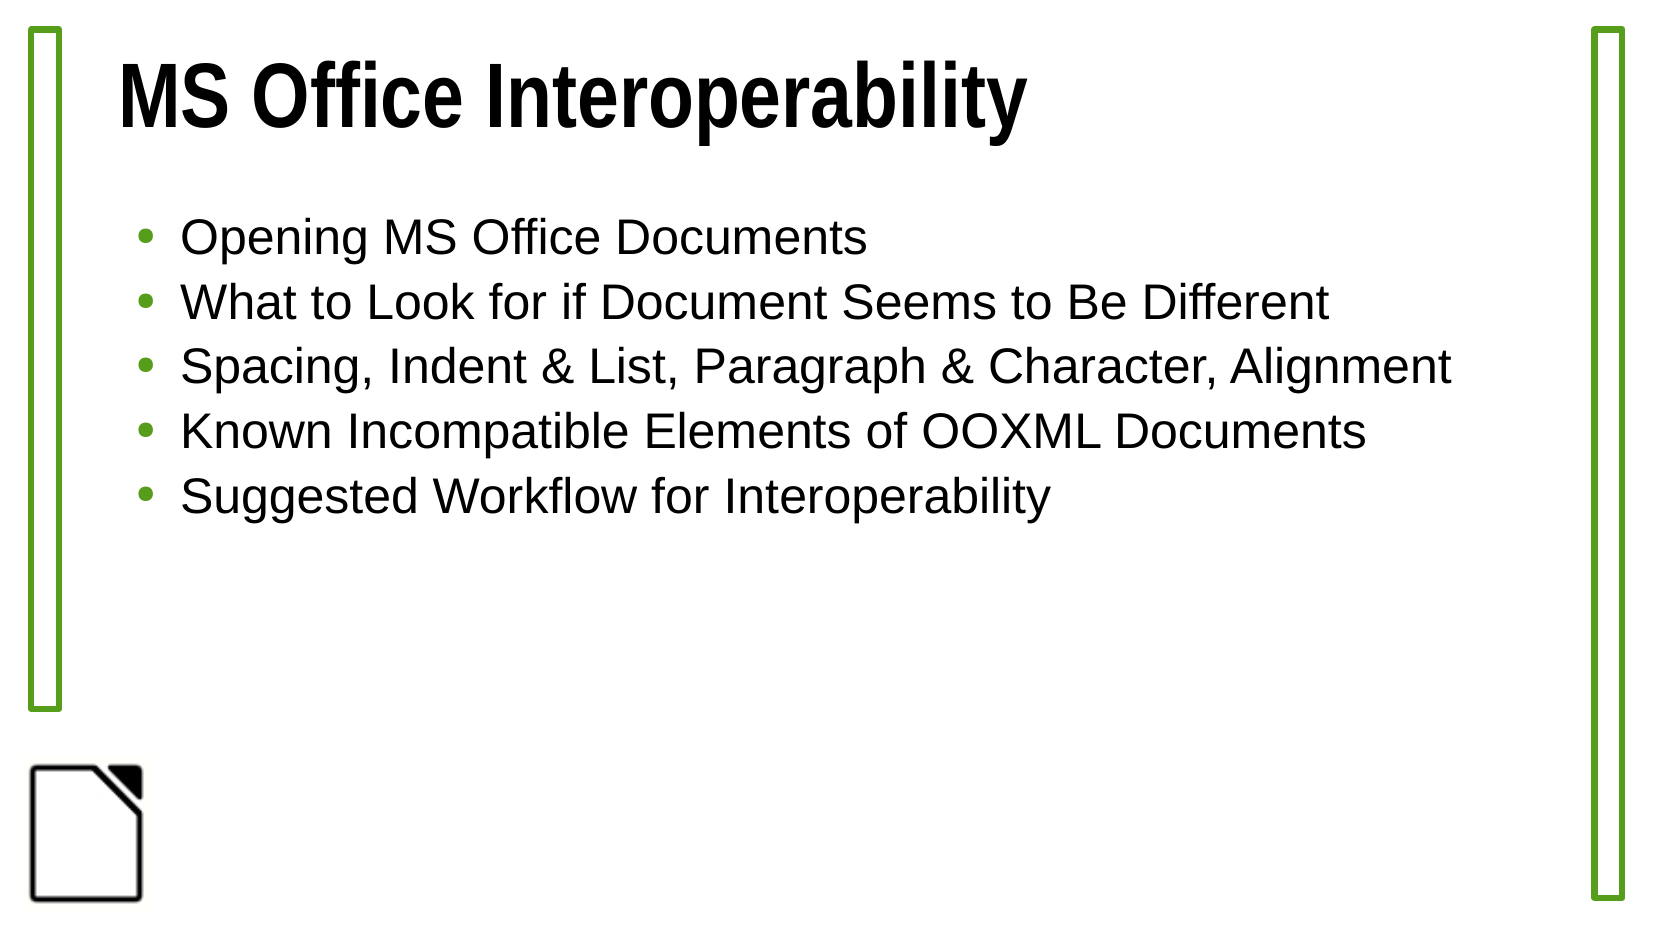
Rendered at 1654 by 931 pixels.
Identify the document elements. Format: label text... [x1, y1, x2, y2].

picture [9, 755, 166, 913]
title MS Office Interoperability [118, 35, 1536, 154]
list Opening MS Office Documents What to Look for if Document Seems to Be Different Spacing, Indent & List, Paragraph & Character, Alignment Known Incompatible Elements of OOXML Documents Suggested Workflow for Interoperability [118, 209, 1536, 830]
